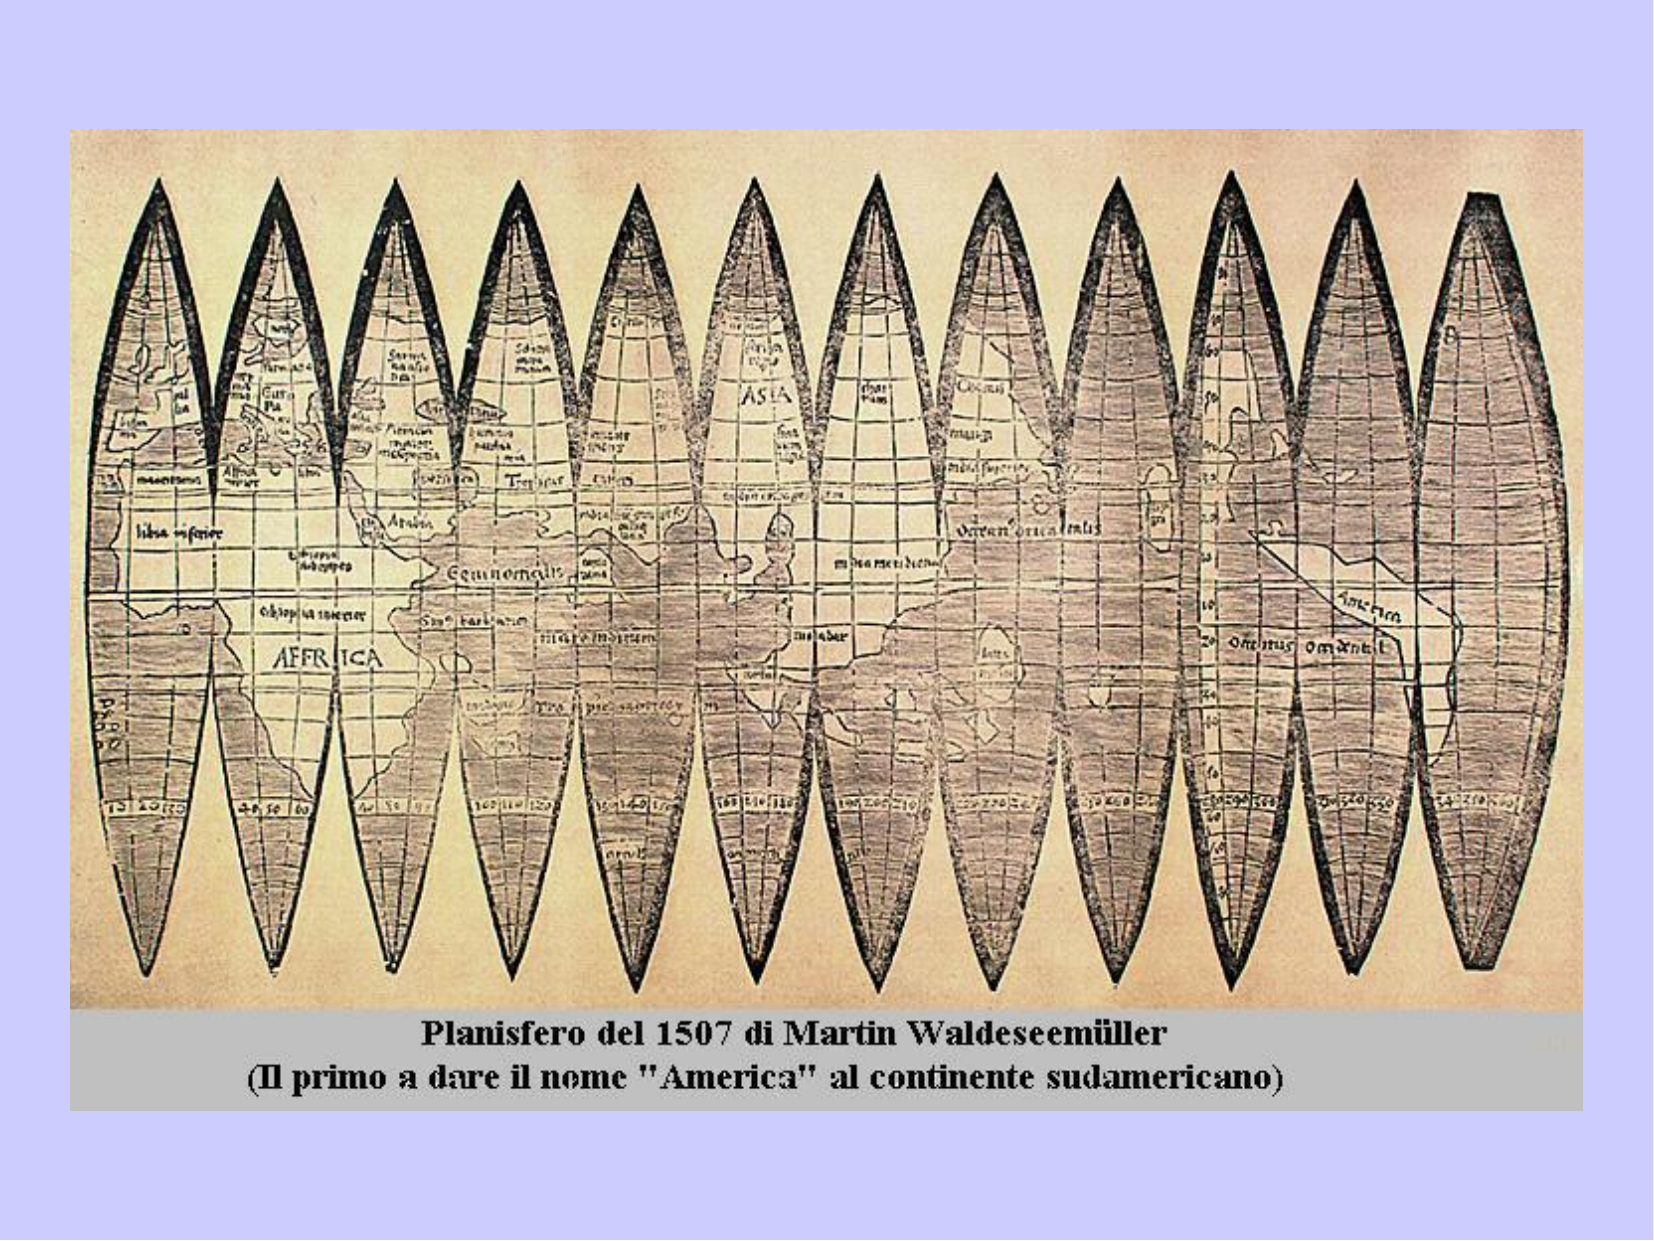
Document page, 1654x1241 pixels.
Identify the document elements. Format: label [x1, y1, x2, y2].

picture [70, 129, 1583, 1111]
